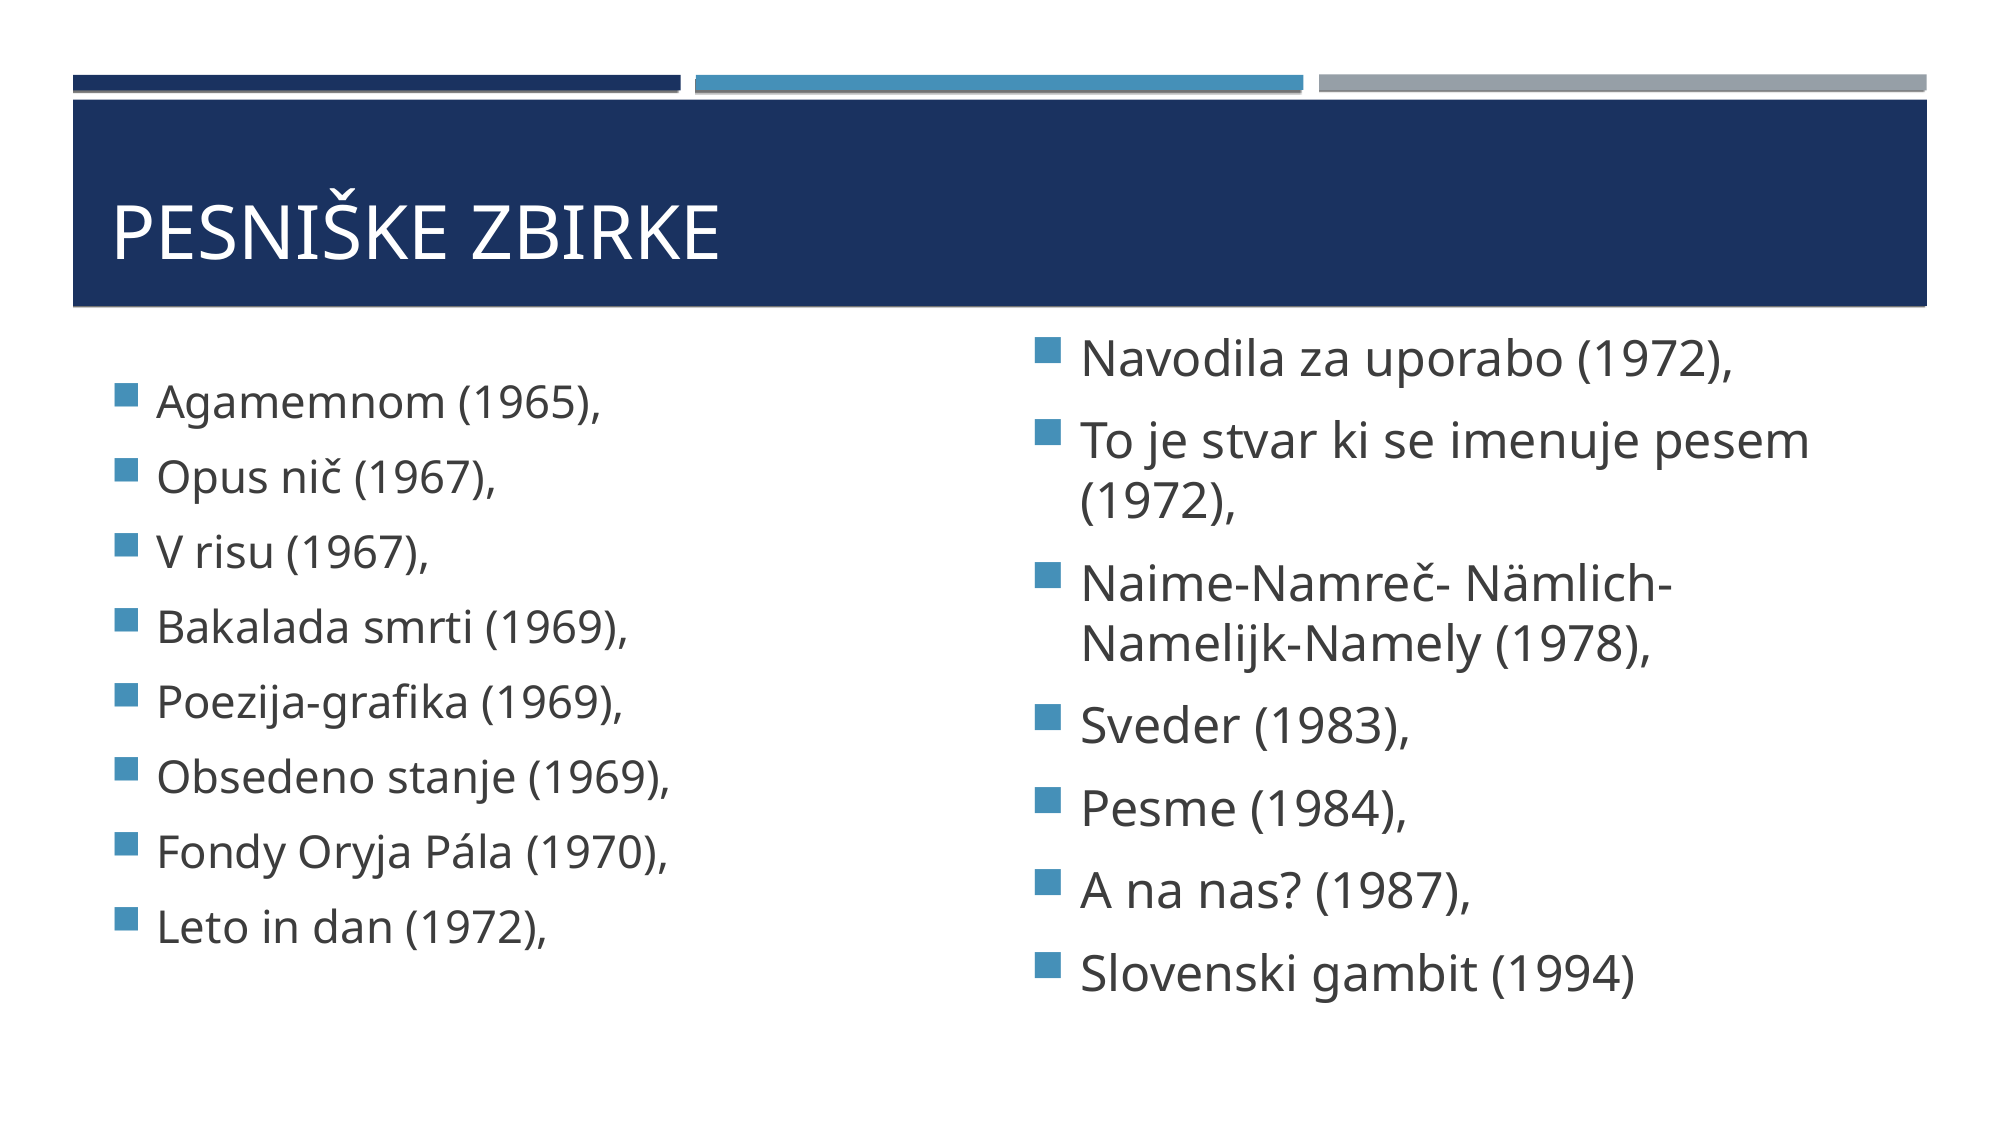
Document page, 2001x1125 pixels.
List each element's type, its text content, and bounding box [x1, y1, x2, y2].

list Agamemnom (1965), Opus nič (1967), V risu (1967), Bakalada smrti (1969), Poezija-grafika (1969), Obsedeno stanje (1969), Fondy Oryja Pála (1970), Leto in dan (1972), [95, 365, 985, 962]
title Pesniške zbirke [95, 119, 1905, 282]
list Navodila za uporabo (1972), To je stvar ki se imenuje pesem (1972), Naime-Namreč- Nämlich- Namelijk-Namely (1978), Sveder (1983), Pesme (1984), A na nas? (1987), Slovenski gambit (1994) [1015, 365, 1905, 962]
